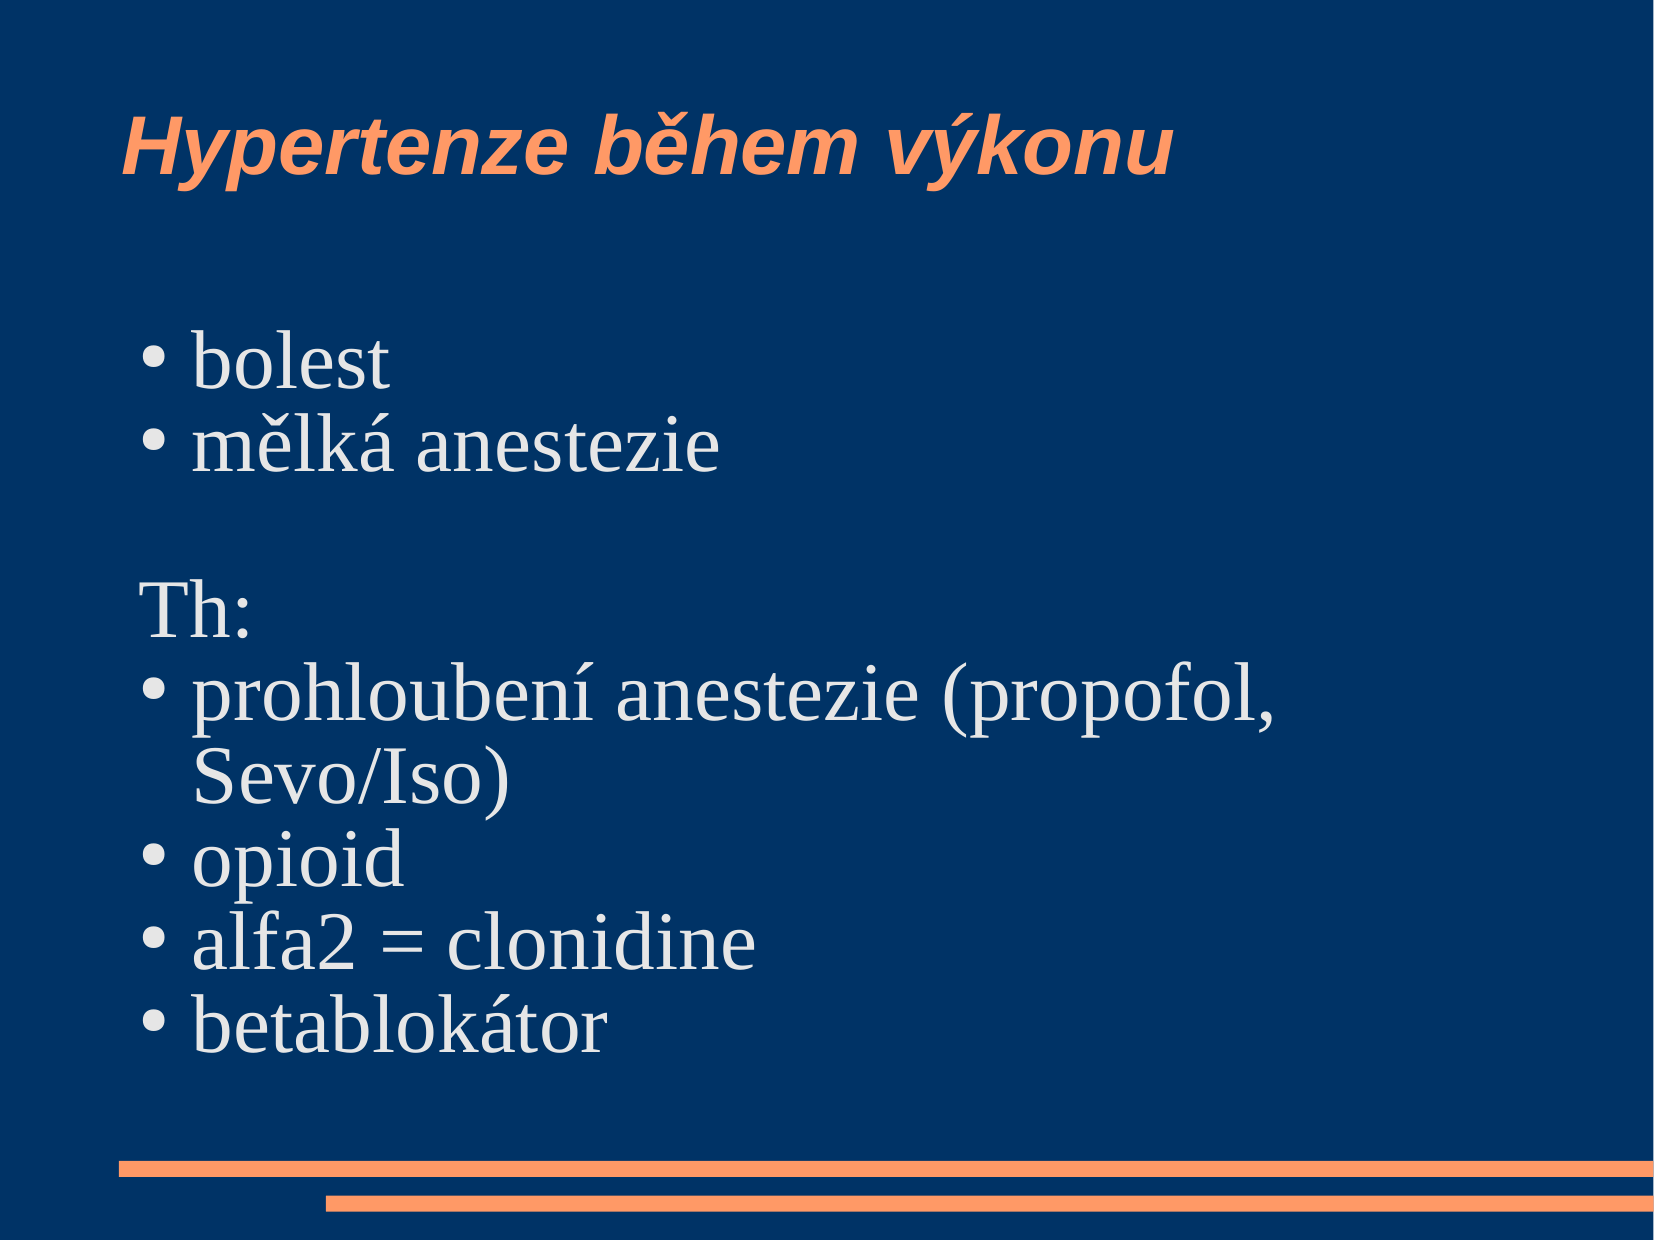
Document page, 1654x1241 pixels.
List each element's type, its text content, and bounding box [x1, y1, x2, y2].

title Hypertenze během výkonu [121, 46, 1534, 254]
list bolest mělká anestezie Th: prohloubení anestezie (propofol, Sevo/Iso) opioid alfa2 = clonidine betablokátor [121, 322, 1561, 1133]
